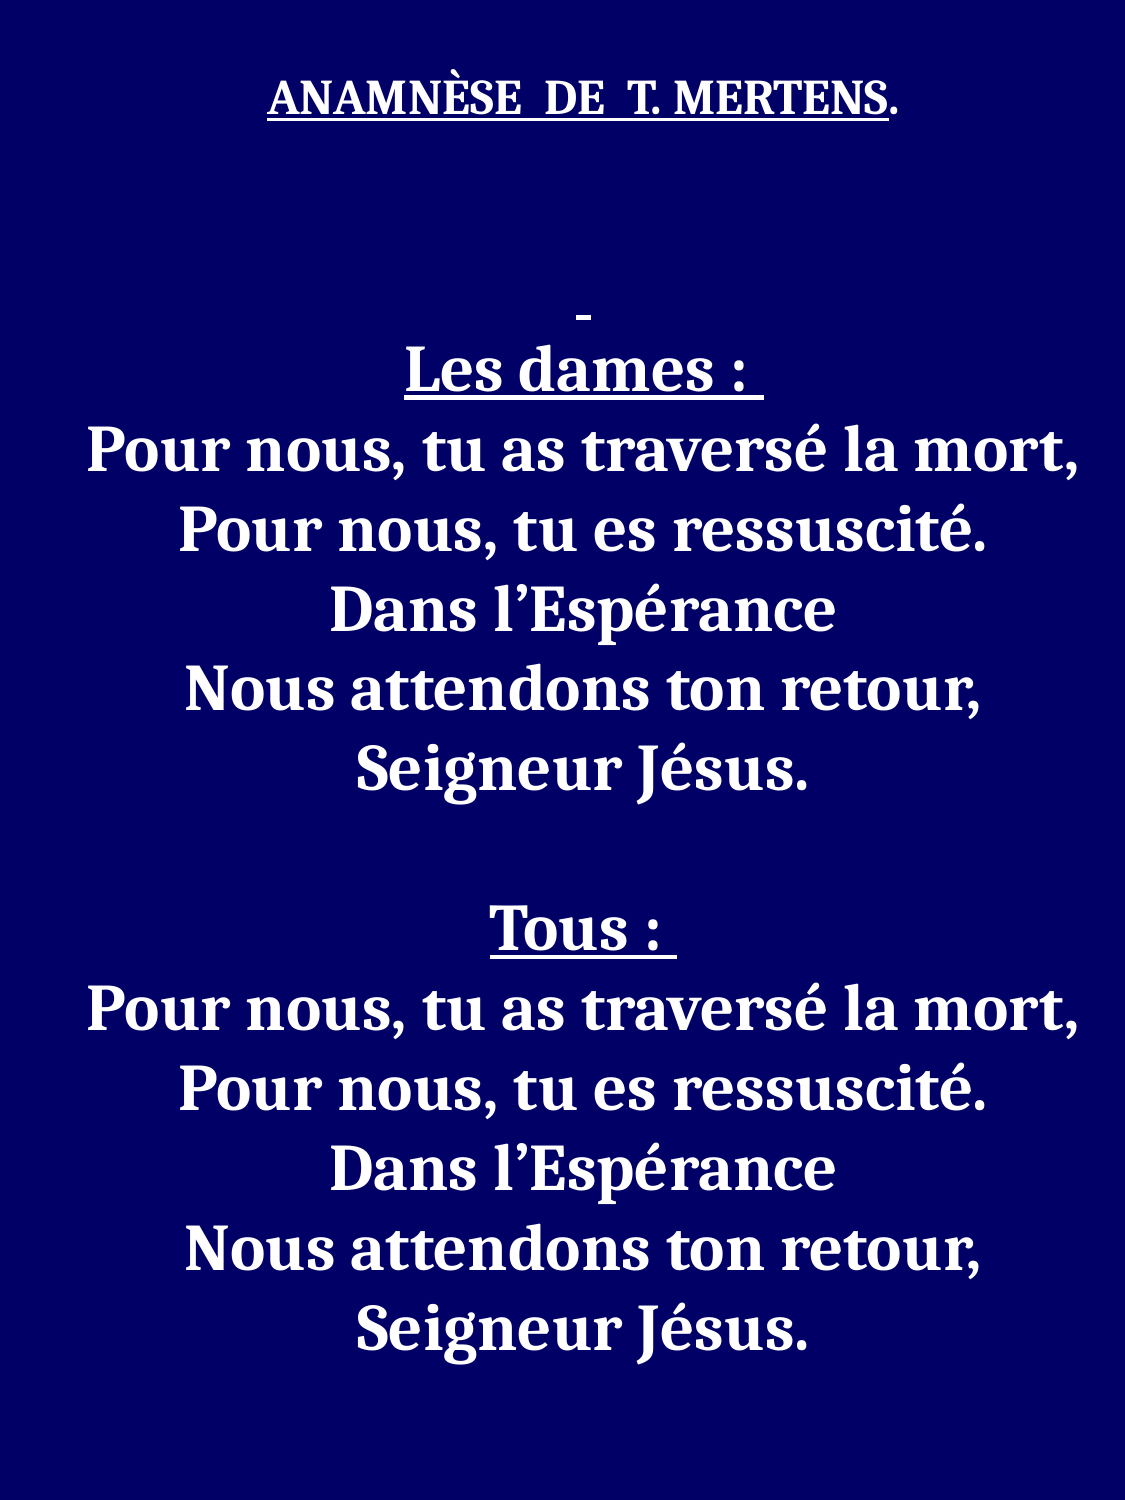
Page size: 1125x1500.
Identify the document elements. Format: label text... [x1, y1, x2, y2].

text_box ANAMNÈSE DE T. MERTENS. Les dames : Pour nous, tu as traversé la mort, Pour nous, tu es ressuscité. Dans l’Espérance Nous attendons ton retour, Seigneur Jésus. Tous : Pour nous, tu as traversé la mort, Pour nous, tu es ressuscité. Dans l’Espérance Nous attendons ton retour, Seigneur Jésus. [42, 47, 1125, 1382]
